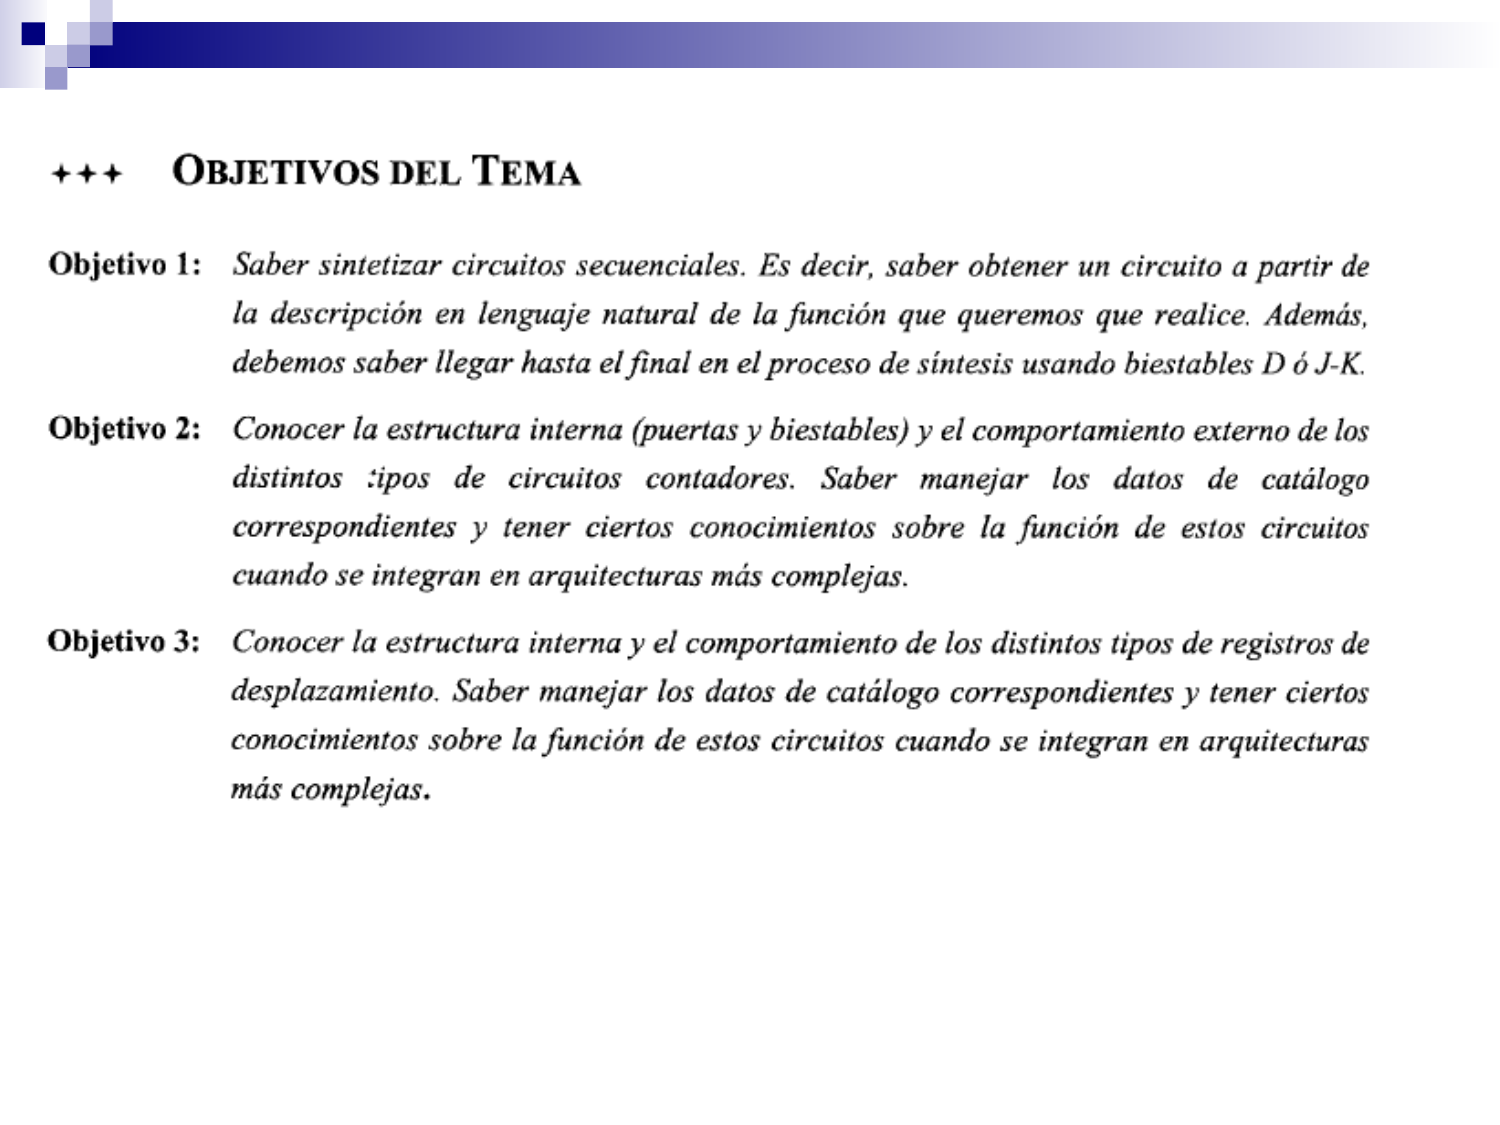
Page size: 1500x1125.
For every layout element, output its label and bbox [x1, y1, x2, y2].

picture [29, 148, 1424, 834]
